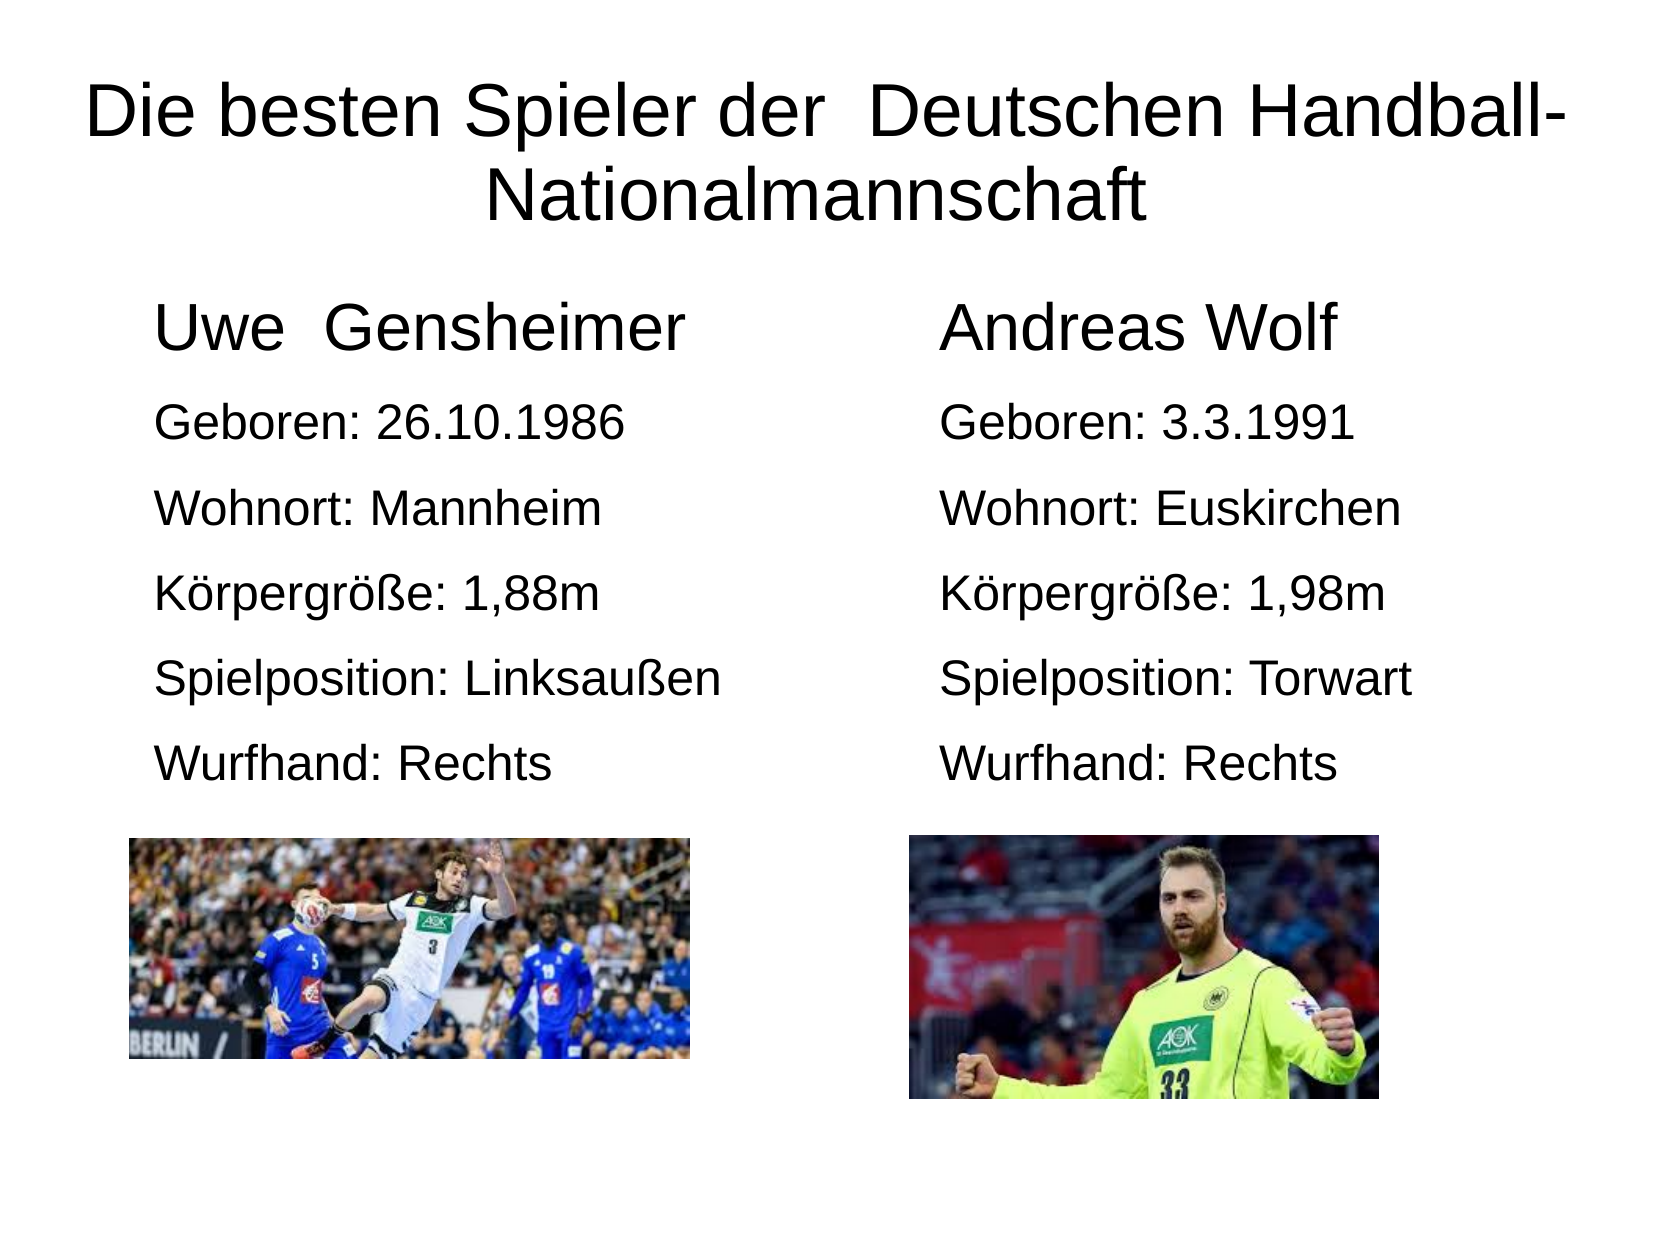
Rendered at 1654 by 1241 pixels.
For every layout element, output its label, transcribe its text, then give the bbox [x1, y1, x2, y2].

picture [129, 838, 690, 1059]
list Andreas Wolf Geboren: 3.3.1991 Wohnort: Euskirchen Körpergröße: 1,98m Spielposition: Torwart Wurfhand: Rechts [868, 290, 1595, 1010]
title Die besten Spieler der Deutschen Handball-Nationalmannschaft [82, 49, 1571, 257]
list Uwe Gensheimer Geboren: 26.10.1986 Wohnort: Mannheim Körpergröße: 1,88m Spielposition: Linksaußen Wurfhand: Rechts [82, 290, 809, 1010]
picture [909, 835, 1379, 1099]
